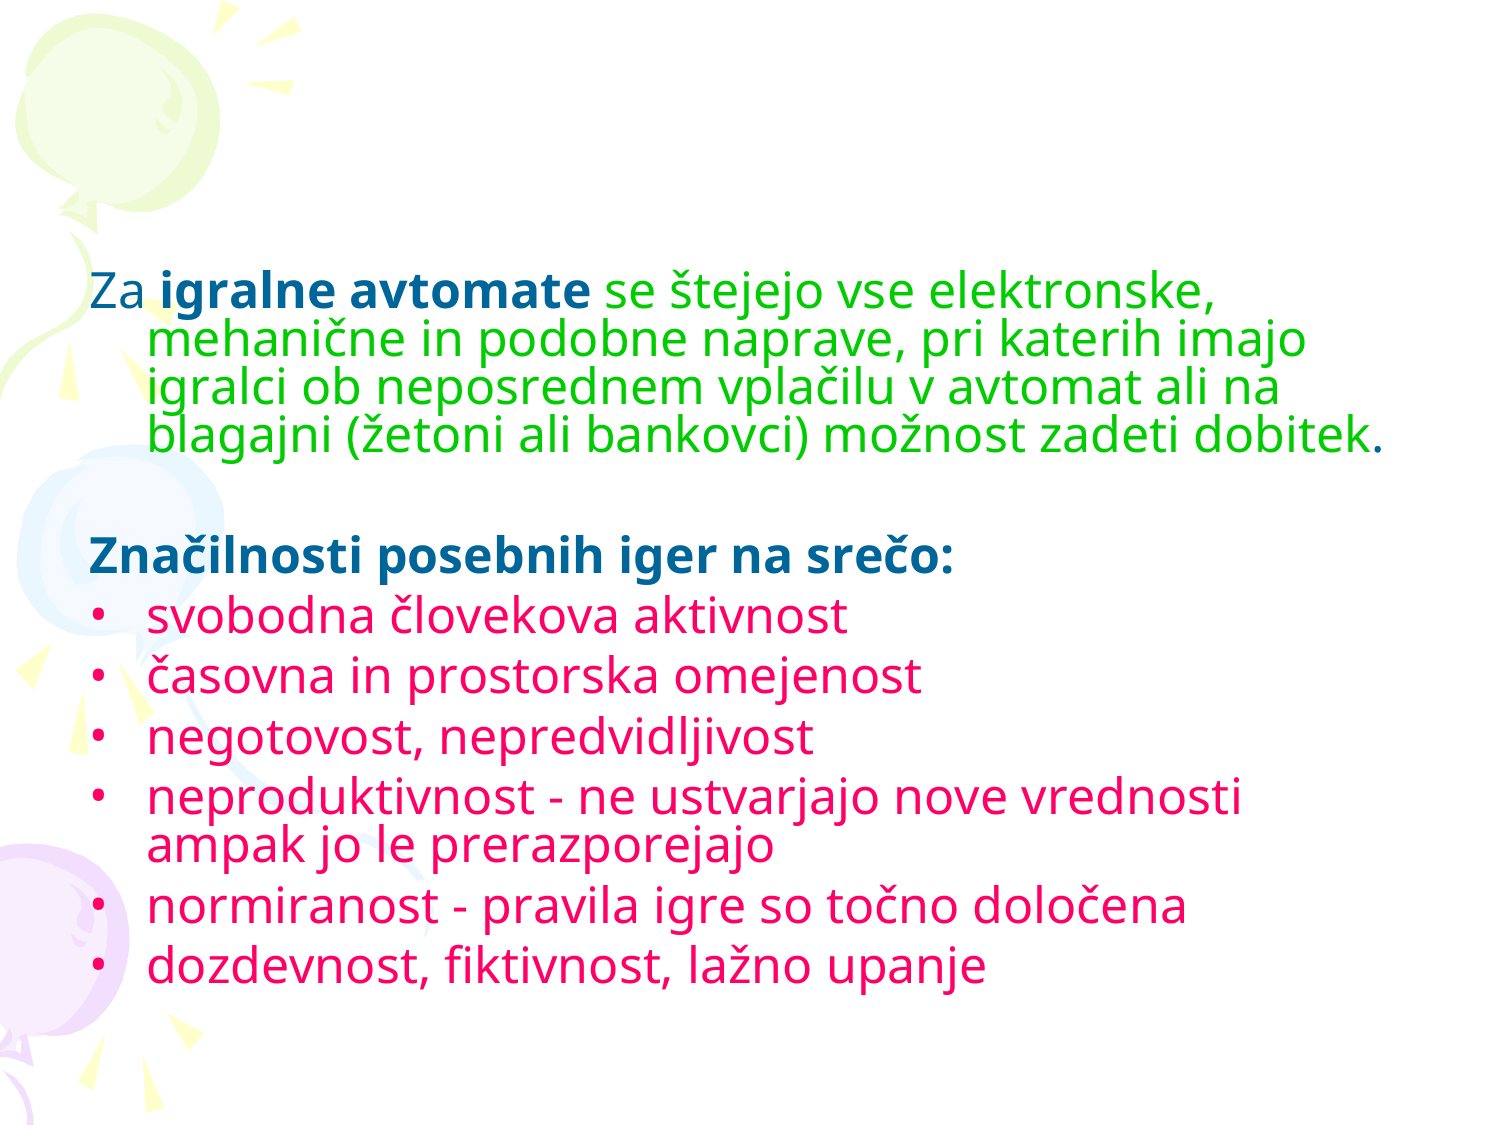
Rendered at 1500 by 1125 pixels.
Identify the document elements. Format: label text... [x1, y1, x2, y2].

list Za igralne avtomate se štejejo vse elektronske, mehanične in podobne naprave, pri katerih imajo igralci ob neposrednem vplačilu v avtomat ali na blagajni (žetoni ali bankovci) možnost zadeti dobitek. Značilnosti posebnih iger na srečo: svobodna človekova aktivnost časovna in prostorska omejenost negotovost, nepredvidljivost neproduktivnost - ne ustvarjajo nove vrednosti ampak jo le prerazporejajo normiranost - pravila igre so točno določena dozdevnost, fiktivnost, lažno upanje [75, 262, 1426, 994]
